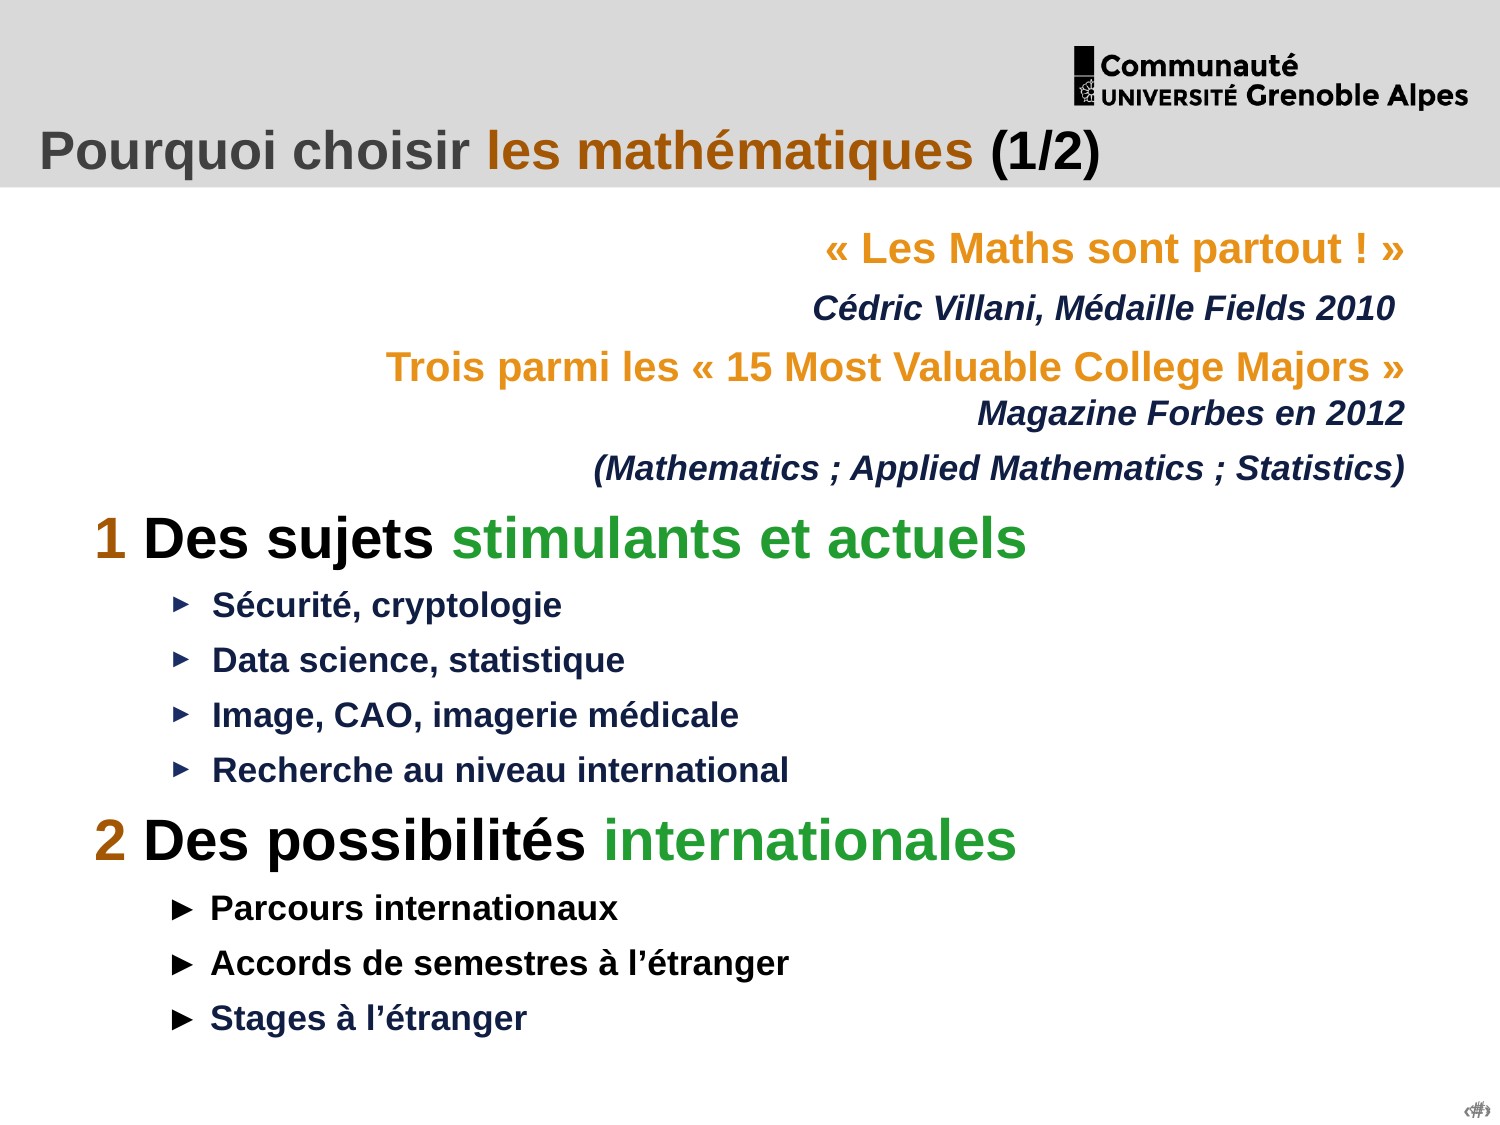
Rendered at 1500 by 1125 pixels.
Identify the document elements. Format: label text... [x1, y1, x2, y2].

picture [1442, 46, 1468, 111]
title Pourquoi choisir les mathématiques (1/2) [32, 0, 1442, 188]
list « Les Maths sont partout ! » Cédric Villani, Médaille Fields 2010 Trois parmi les « 15 Most Valuable College Majors » Magazine Forbes en 2012 (Mathematics ; Applied Mathematics ; Statistics) 1 Des sujets stimulants et actuels Sécurité, cryptologie Data science, statistique Image, CAO, imagerie médicale Recherche au niveau international 2 Des possibilités internationales ► Parcours internationaux ► Accords de semestres à l’étranger ► Stages à l’étranger [86, 211, 1414, 1069]
